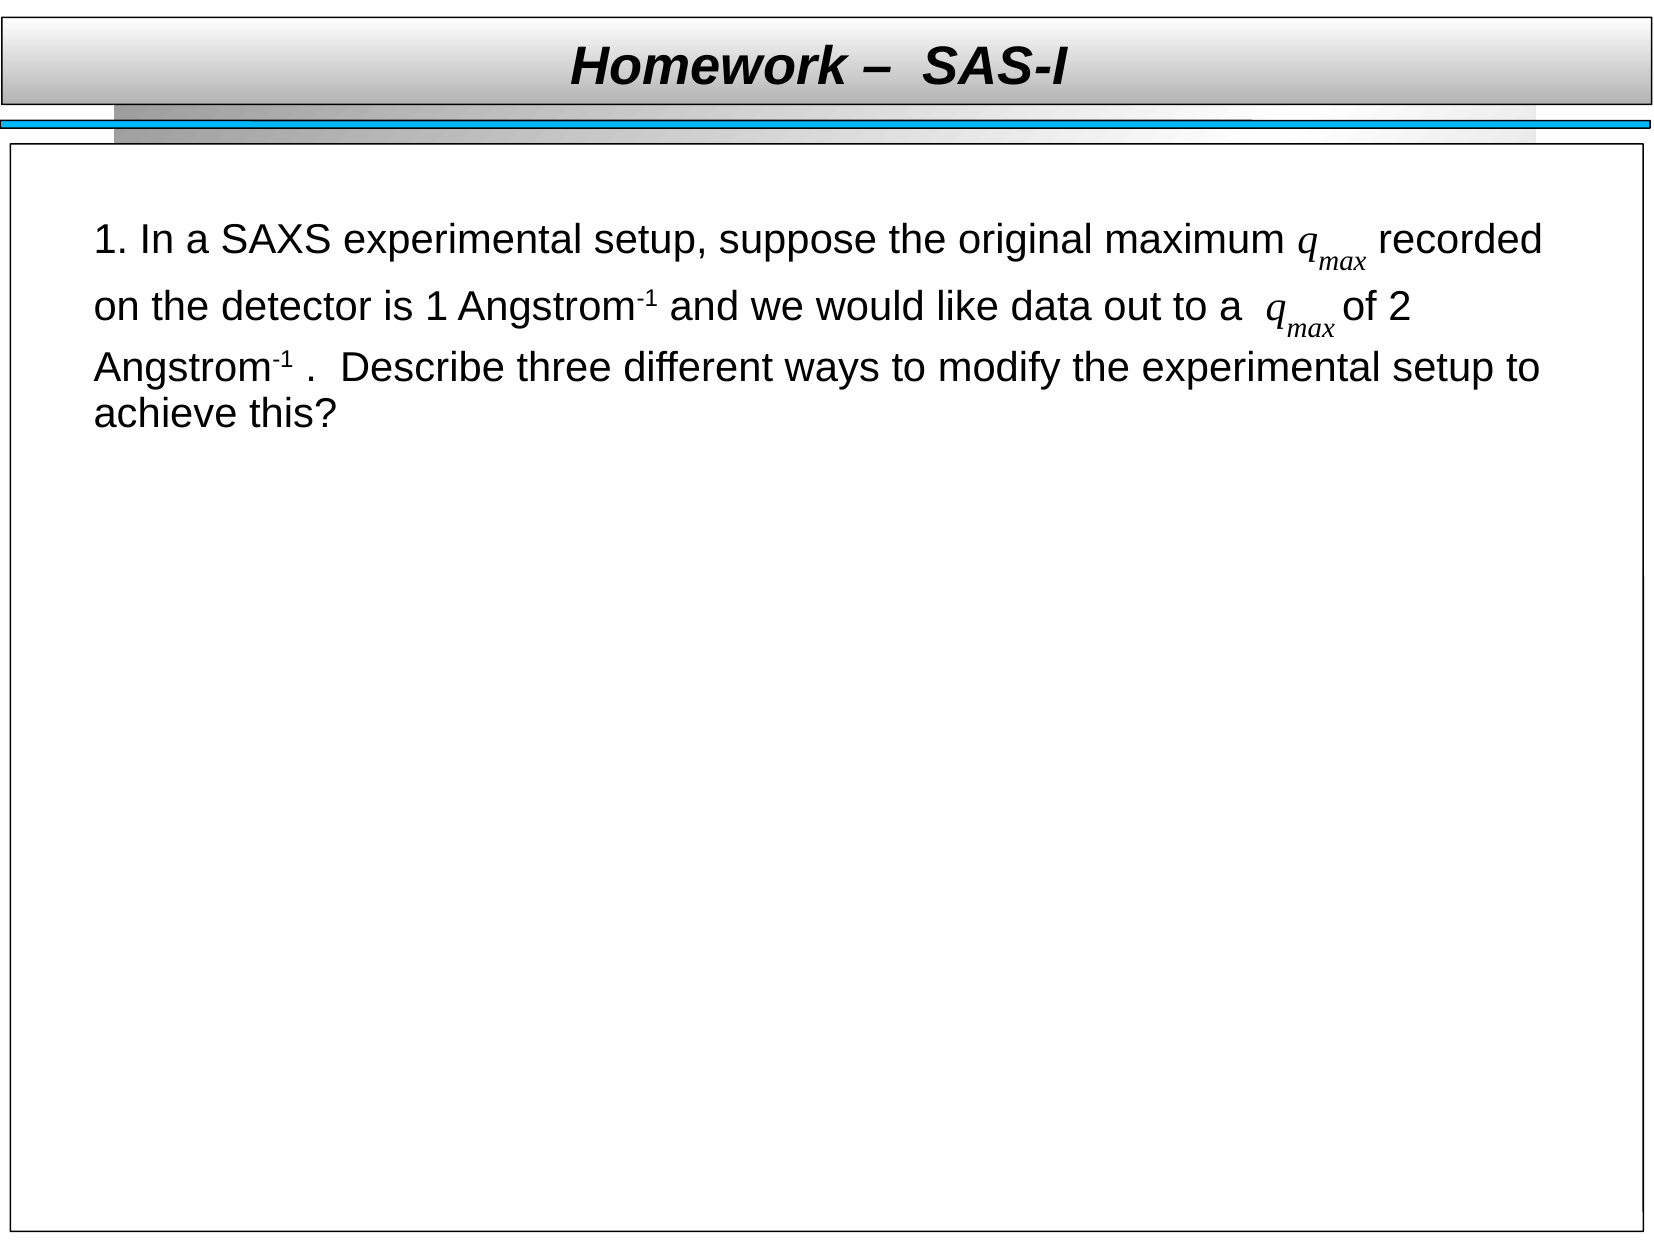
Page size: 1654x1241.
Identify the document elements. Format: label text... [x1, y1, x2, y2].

text_box [0, 120, 1651, 129]
text_box 1. In a SAXS experimental setup, suppose the original maximum qmax recorded on the detector is 1 Angstrom-1 and we would like data out to a qmax of 2 Angstrom-1 . Describe three different ways to modify the experimental setup to achieve this? [78, 201, 1576, 1241]
text_box [71, 201, 78, 1241]
text_box Homework – SAS-I [1, 17, 1652, 105]
